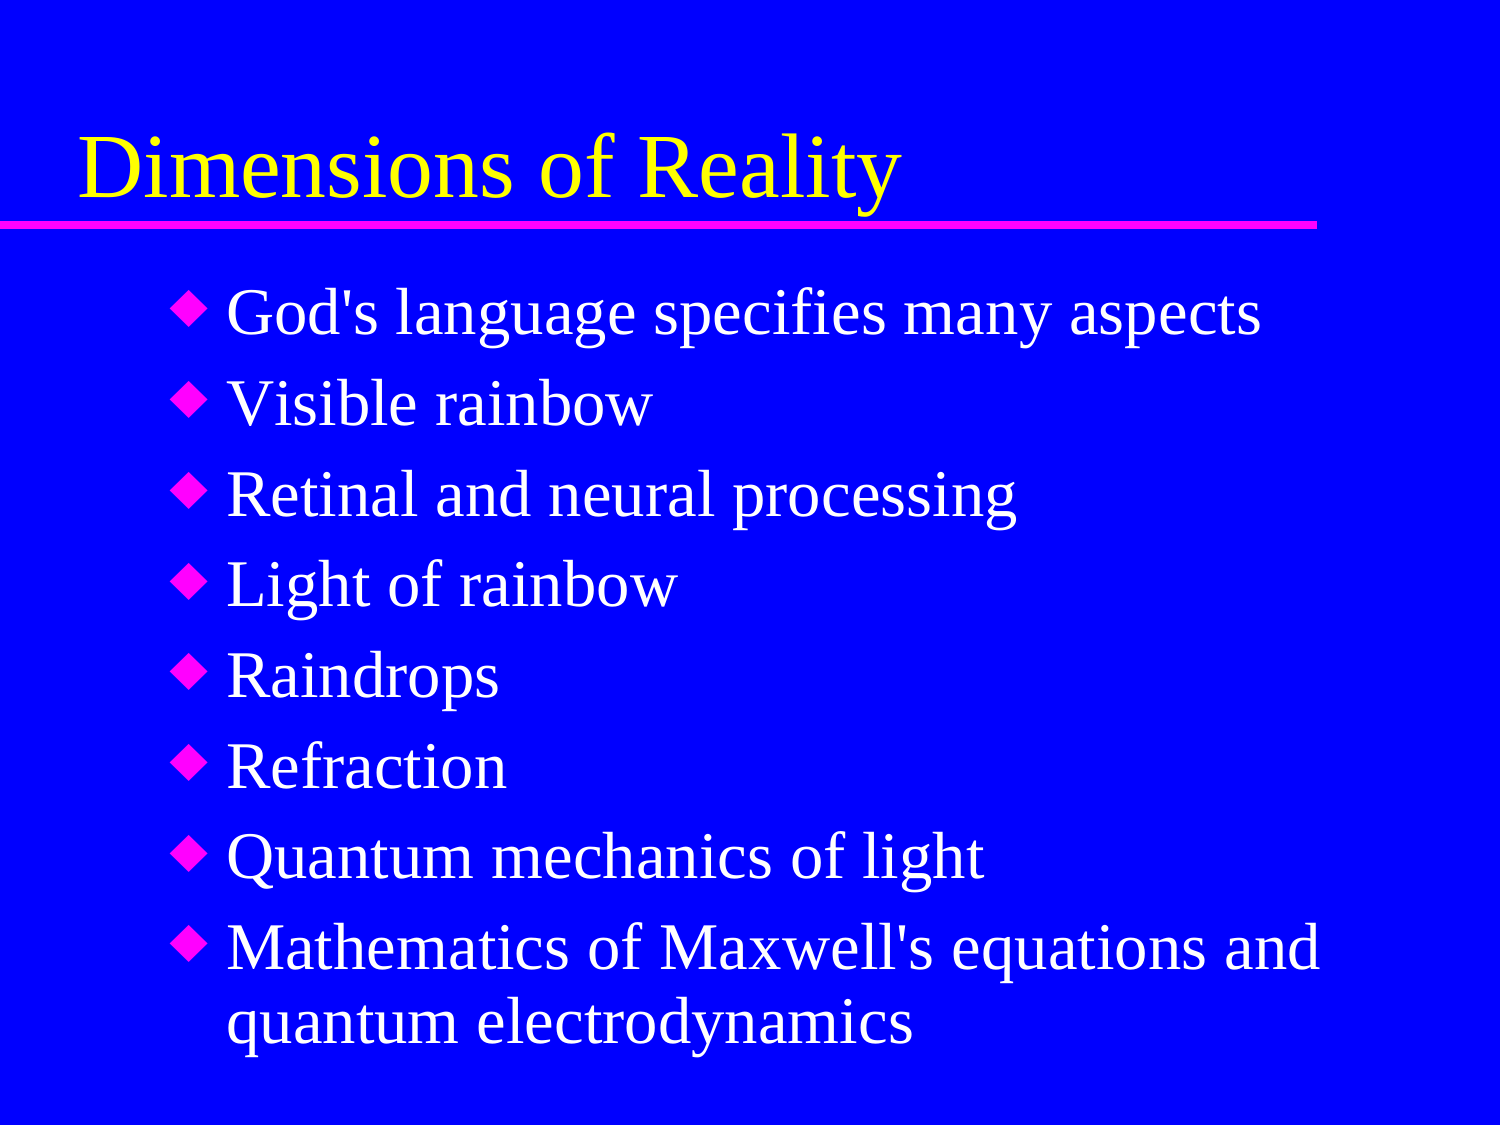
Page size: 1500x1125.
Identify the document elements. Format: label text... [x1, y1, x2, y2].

title Dimensions of Reality [62, 28, 1338, 225]
list God's language specifies many aspects Visible rainbow Retinal and neural processing Light of rainbow Raindrops Refraction Quantum mechanics of light Mathematics of Maxwell's equations and quantum electrodynamics [169, 275, 1438, 1059]
